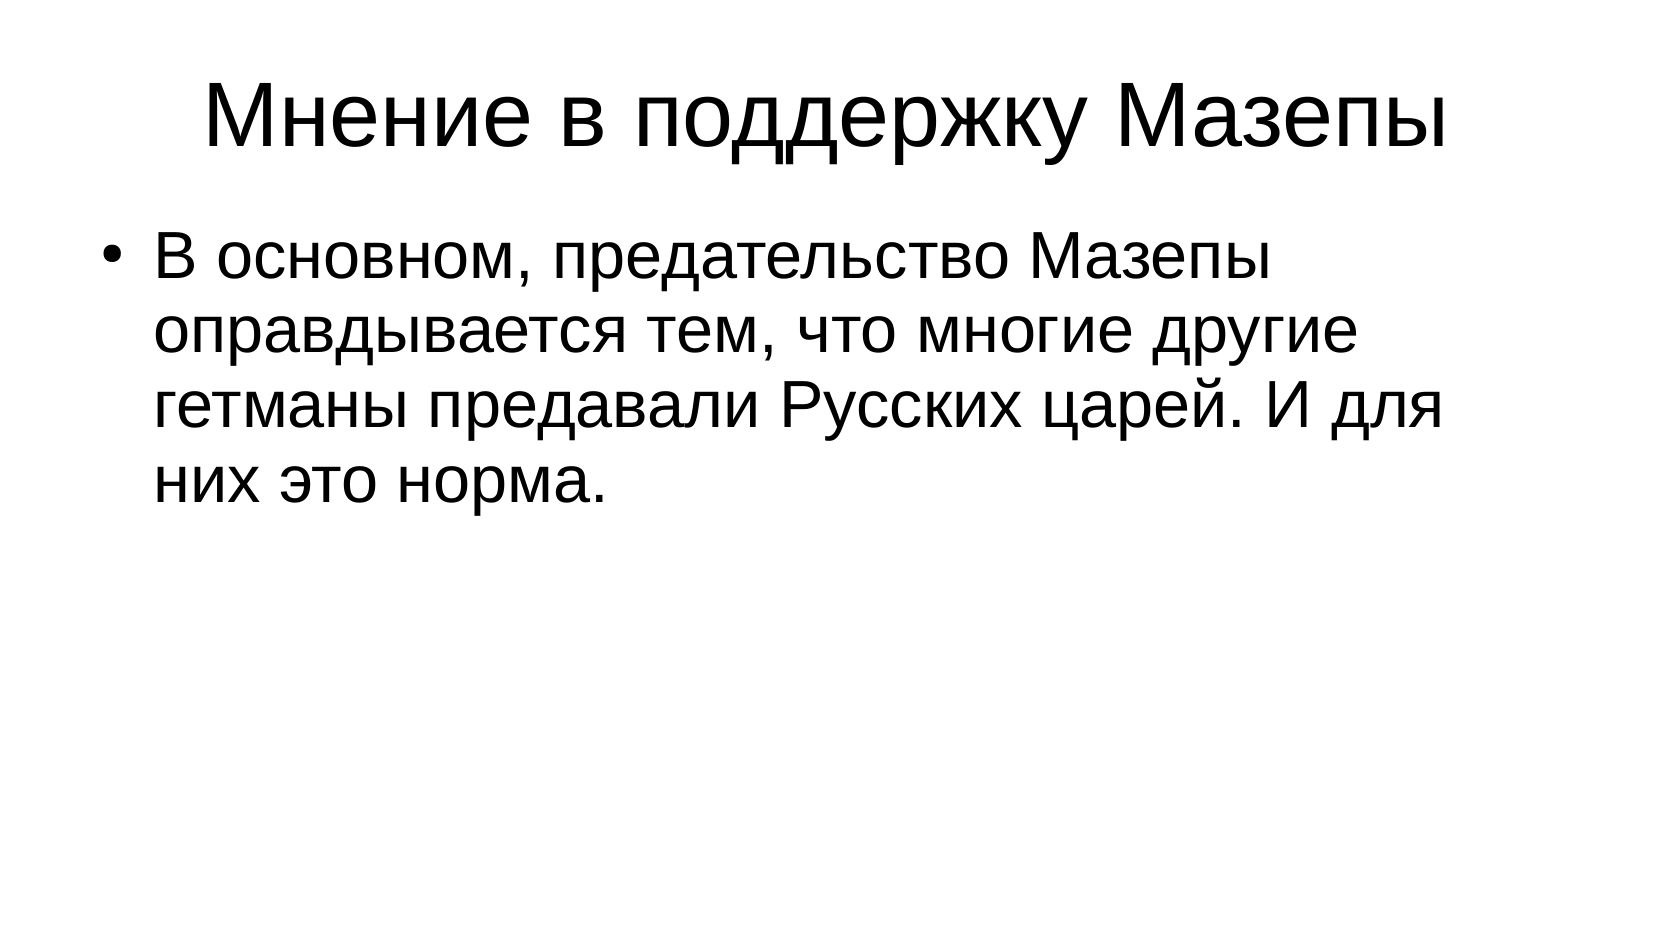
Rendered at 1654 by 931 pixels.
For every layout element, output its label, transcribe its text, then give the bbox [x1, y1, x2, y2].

title Мнение в поддержку Мазепы [82, 37, 1571, 193]
list В основном, предательство Мазепы оправдывается тем, что многие другие гетманы предавали Русских царей. И для них это норма. [82, 217, 1571, 758]
